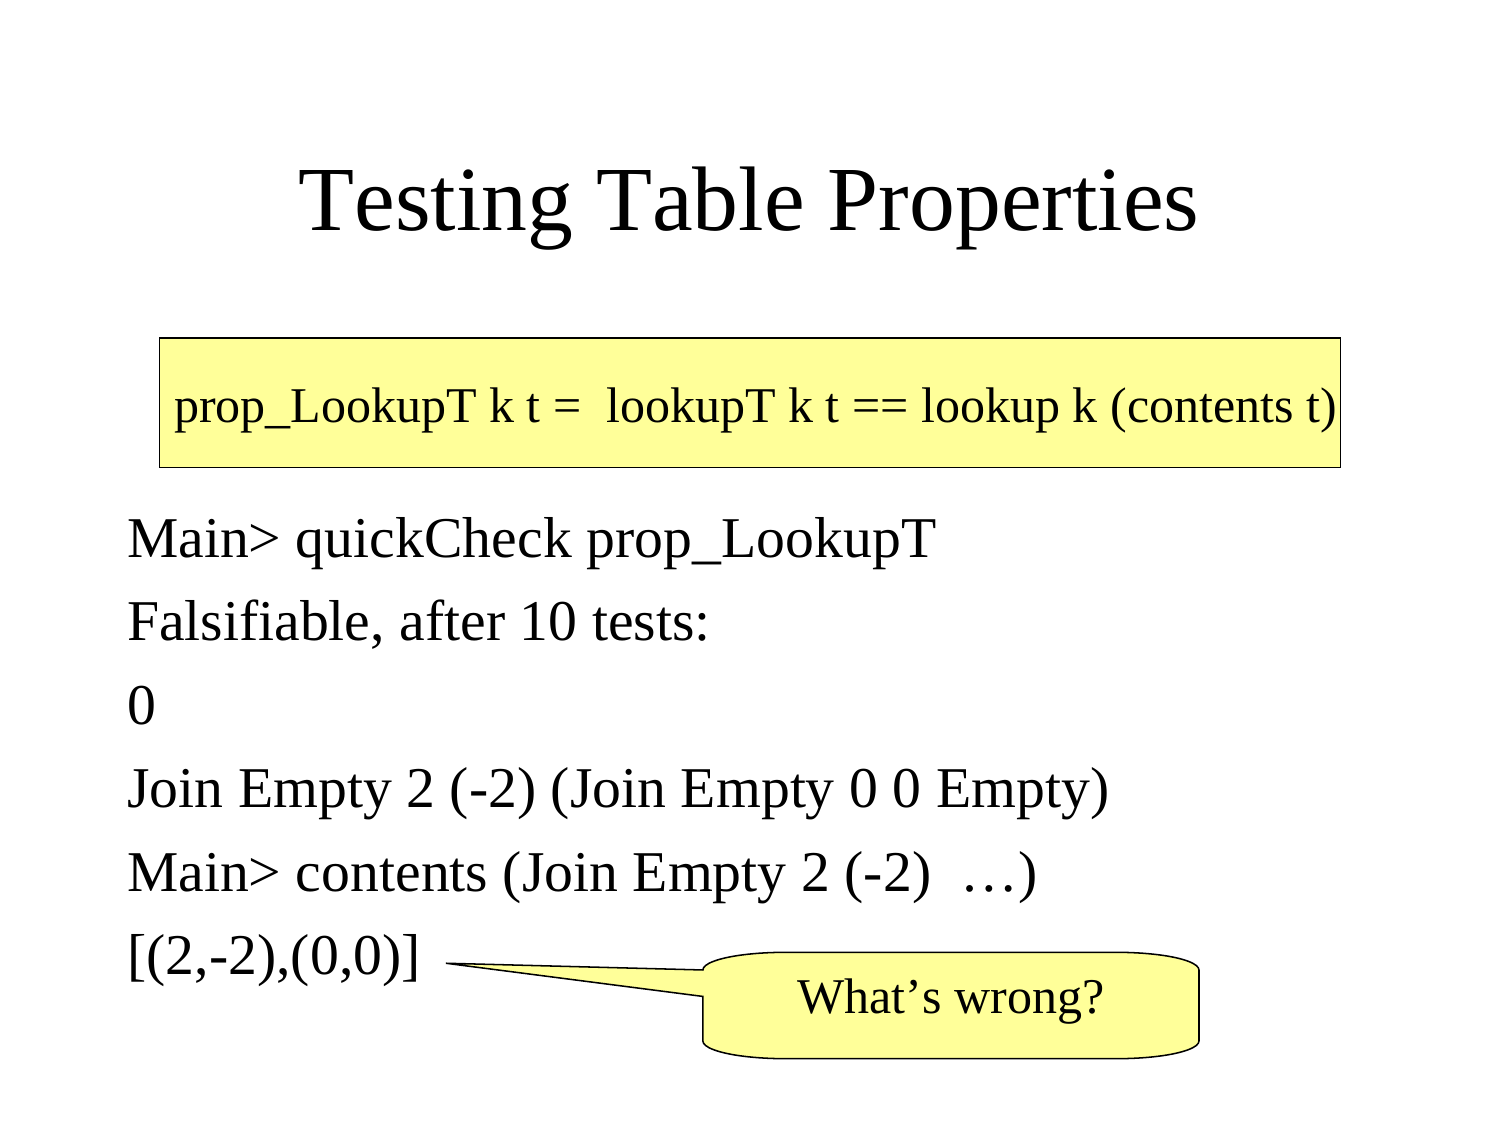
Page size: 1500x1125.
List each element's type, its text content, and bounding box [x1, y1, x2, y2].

list Main> quickCheck prop_LookupT Falsifiable, after 10 tests: 0 Join Empty 2 (-2) (Join Empty 0 0 Empty) Main> contents (Join Empty 2 (-2) …) [(2,-2),(0,0)] [112, 324, 1388, 1000]
text_box prop_LookupT k t = lookupT k t == lookup k (contents t) [159, 338, 1341, 468]
text_box What’s wrong? [445, 952, 1199, 1059]
title Testing Table Properties [112, 99, 1388, 288]
